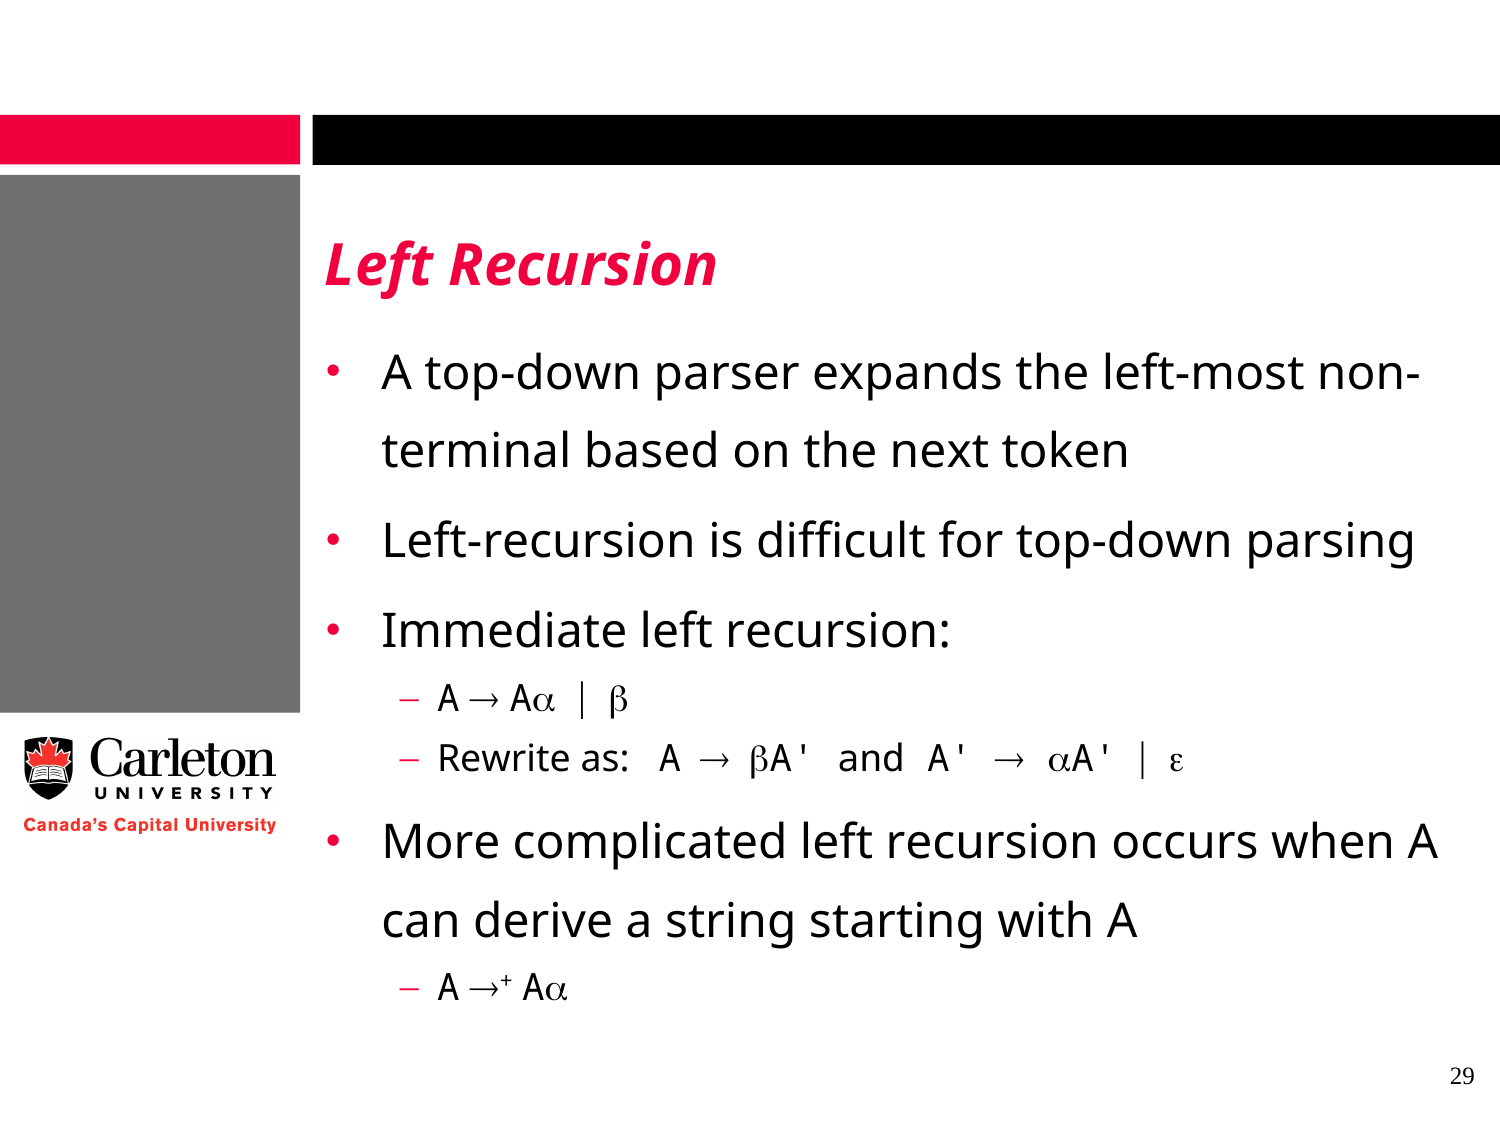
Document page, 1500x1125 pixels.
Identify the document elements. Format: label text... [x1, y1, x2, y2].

picture [24, 737, 276, 834]
list A top-down parser expands the left-most non-terminal based on the next token Left-recursion is difficult for top-down parsing Immediate left recursion: A  Aa | b Rewrite as: A  bA' and A'  aA' | e More complicated left recursion occurs when A can derive a string starting with A A + Aa [324, 324, 1450, 1068]
title Left Recursion [324, 187, 1450, 324]
